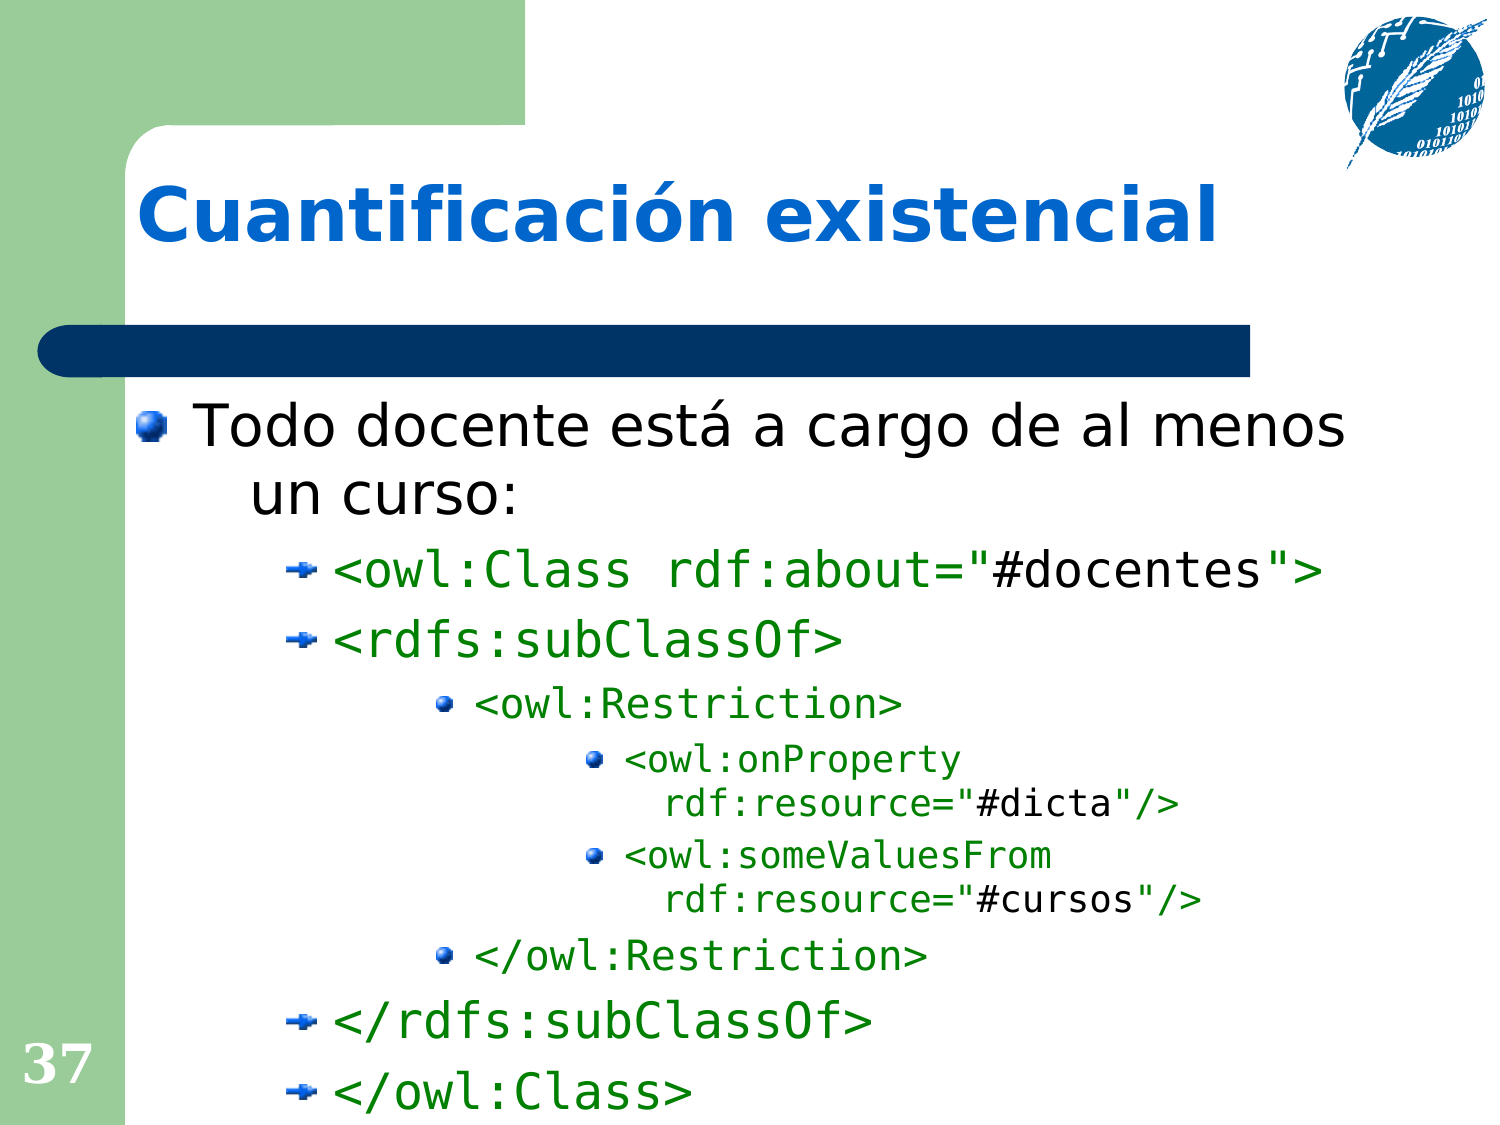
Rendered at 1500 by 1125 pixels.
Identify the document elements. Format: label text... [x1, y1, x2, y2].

title Cuantificación existencial [136, 135, 1413, 302]
picture [1416, 140, 1425, 149]
picture [1427, 138, 1431, 148]
list Todo docente está a cargo de al menos un curso: <owl:Class rdf:about="#docentes"> <rdfs:subClassOf> <owl:Restriction> <owl:onProperty rdf:resource="#dicta"/> <owl:someValuesFrom rdf:resource="#cursos"/> </owl:Restriction> </rdfs:subClassOf> </owl:Class> [136, 392, 1399, 1116]
picture [1341, 15, 1487, 172]
picture [1436, 127, 1450, 136]
picture [1433, 139, 1440, 147]
